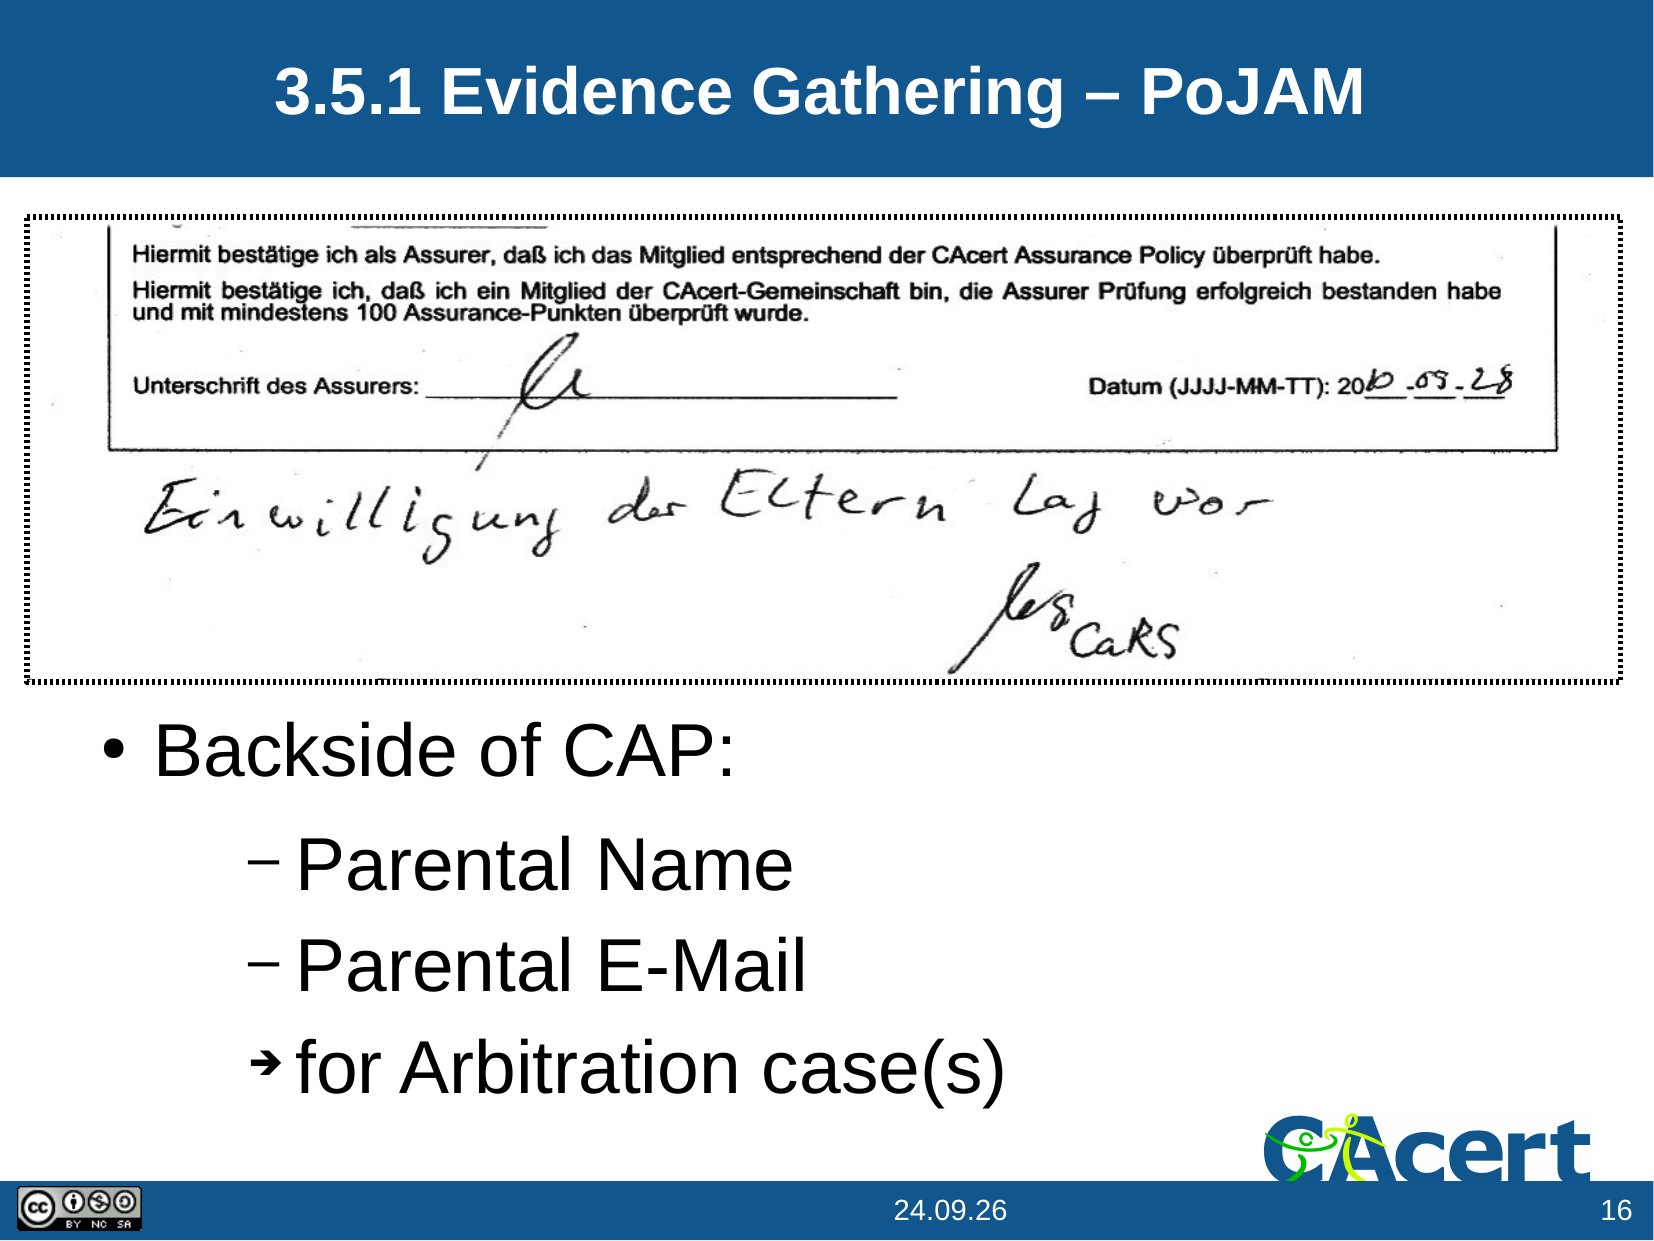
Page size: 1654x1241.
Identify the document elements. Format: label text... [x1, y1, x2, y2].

title 3.5.1 Evidence Gathering – PoJAM [76, 17, 1565, 166]
picture [17, 1186, 142, 1231]
picture [1263, 1112, 1591, 1181]
picture [29, 220, 1618, 680]
list Backside of CAP: Parental Name Parental E-Mail for Arbitration case(s) [82, 708, 1571, 1110]
